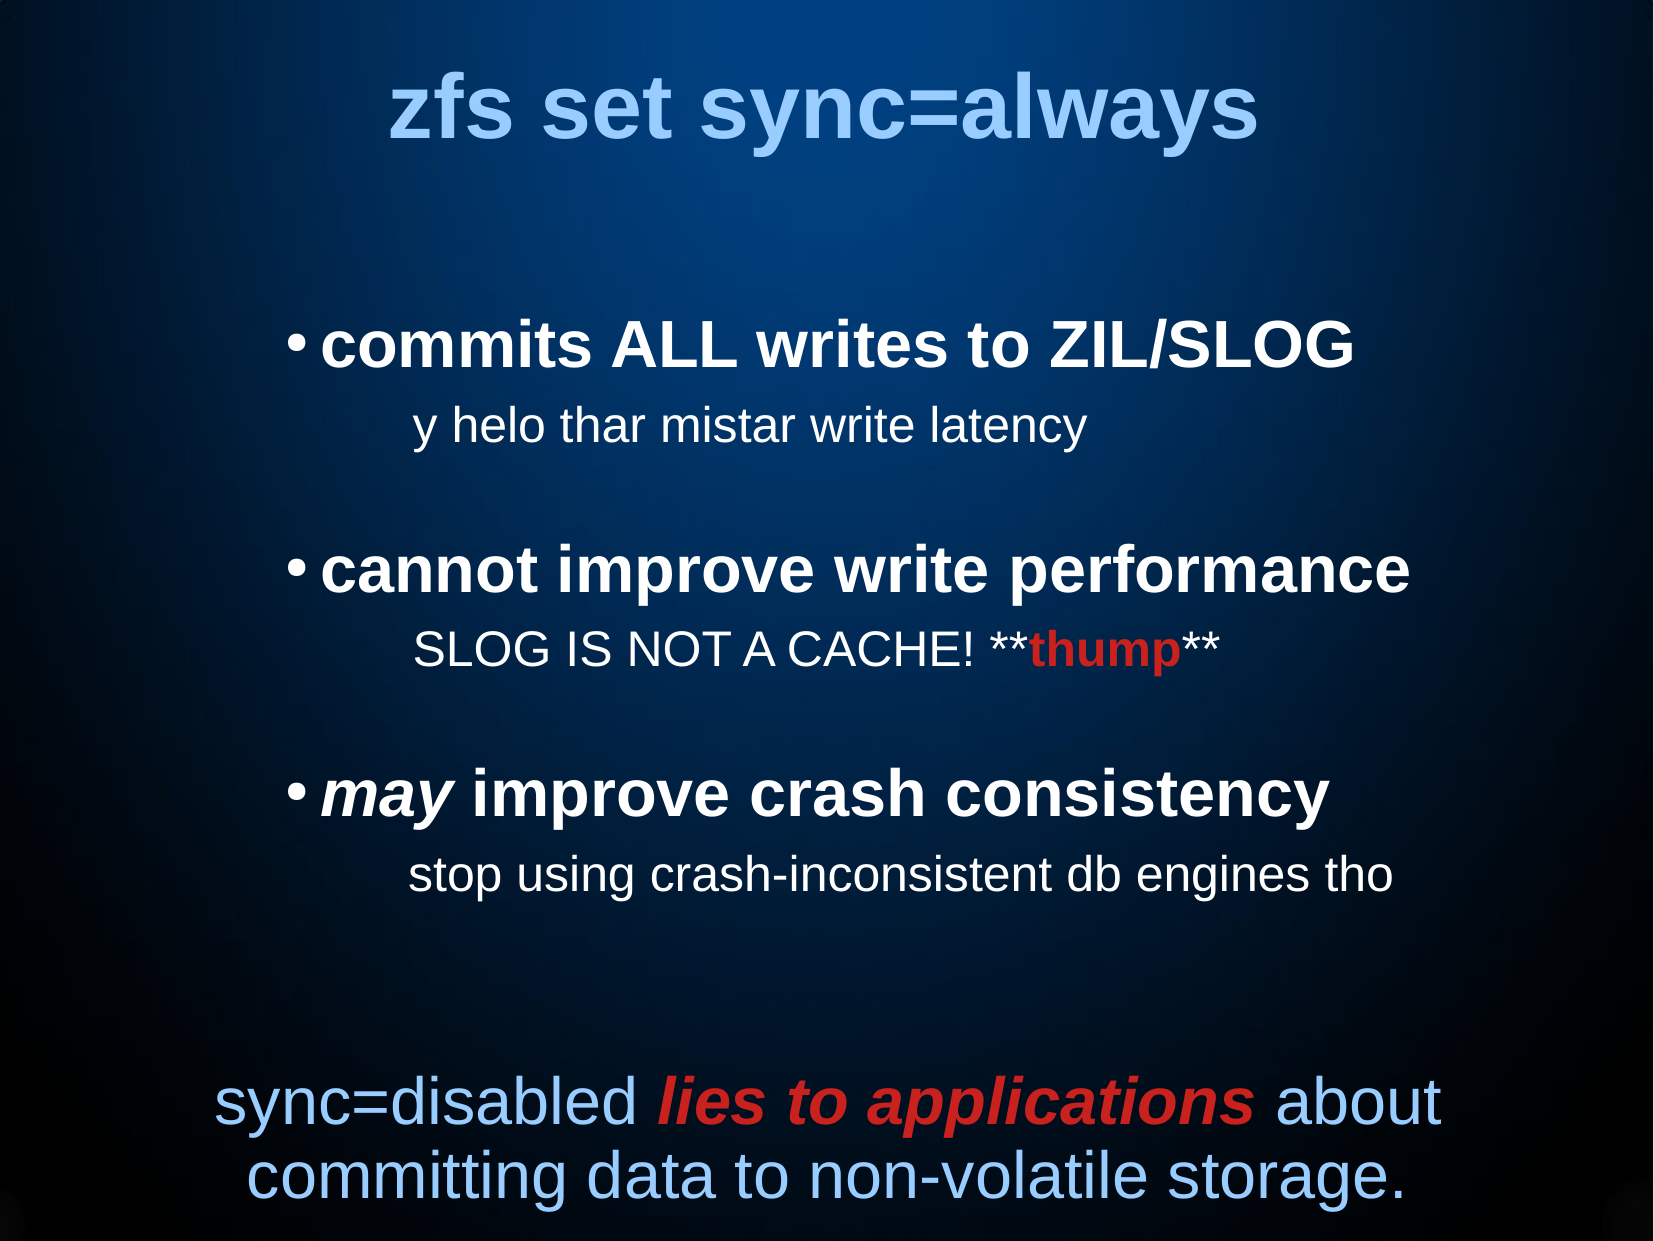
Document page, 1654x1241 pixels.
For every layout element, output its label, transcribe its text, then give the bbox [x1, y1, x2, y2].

title zfs set sync=always [0, 2, 1651, 211]
title sync=disabled lies to applications about committing data to non-volatile storage. [3, 1035, 1653, 1241]
text_box commits ALL writes to ZIL/SLOG y helo thar mistar write latency cannot improve write performance SLOG IS NOT A CACHE! **thump** may improve crash consistency stop using crash-inconsistent db engines tho [270, 300, 1441, 913]
picture [0, 0, 1654, 1241]
